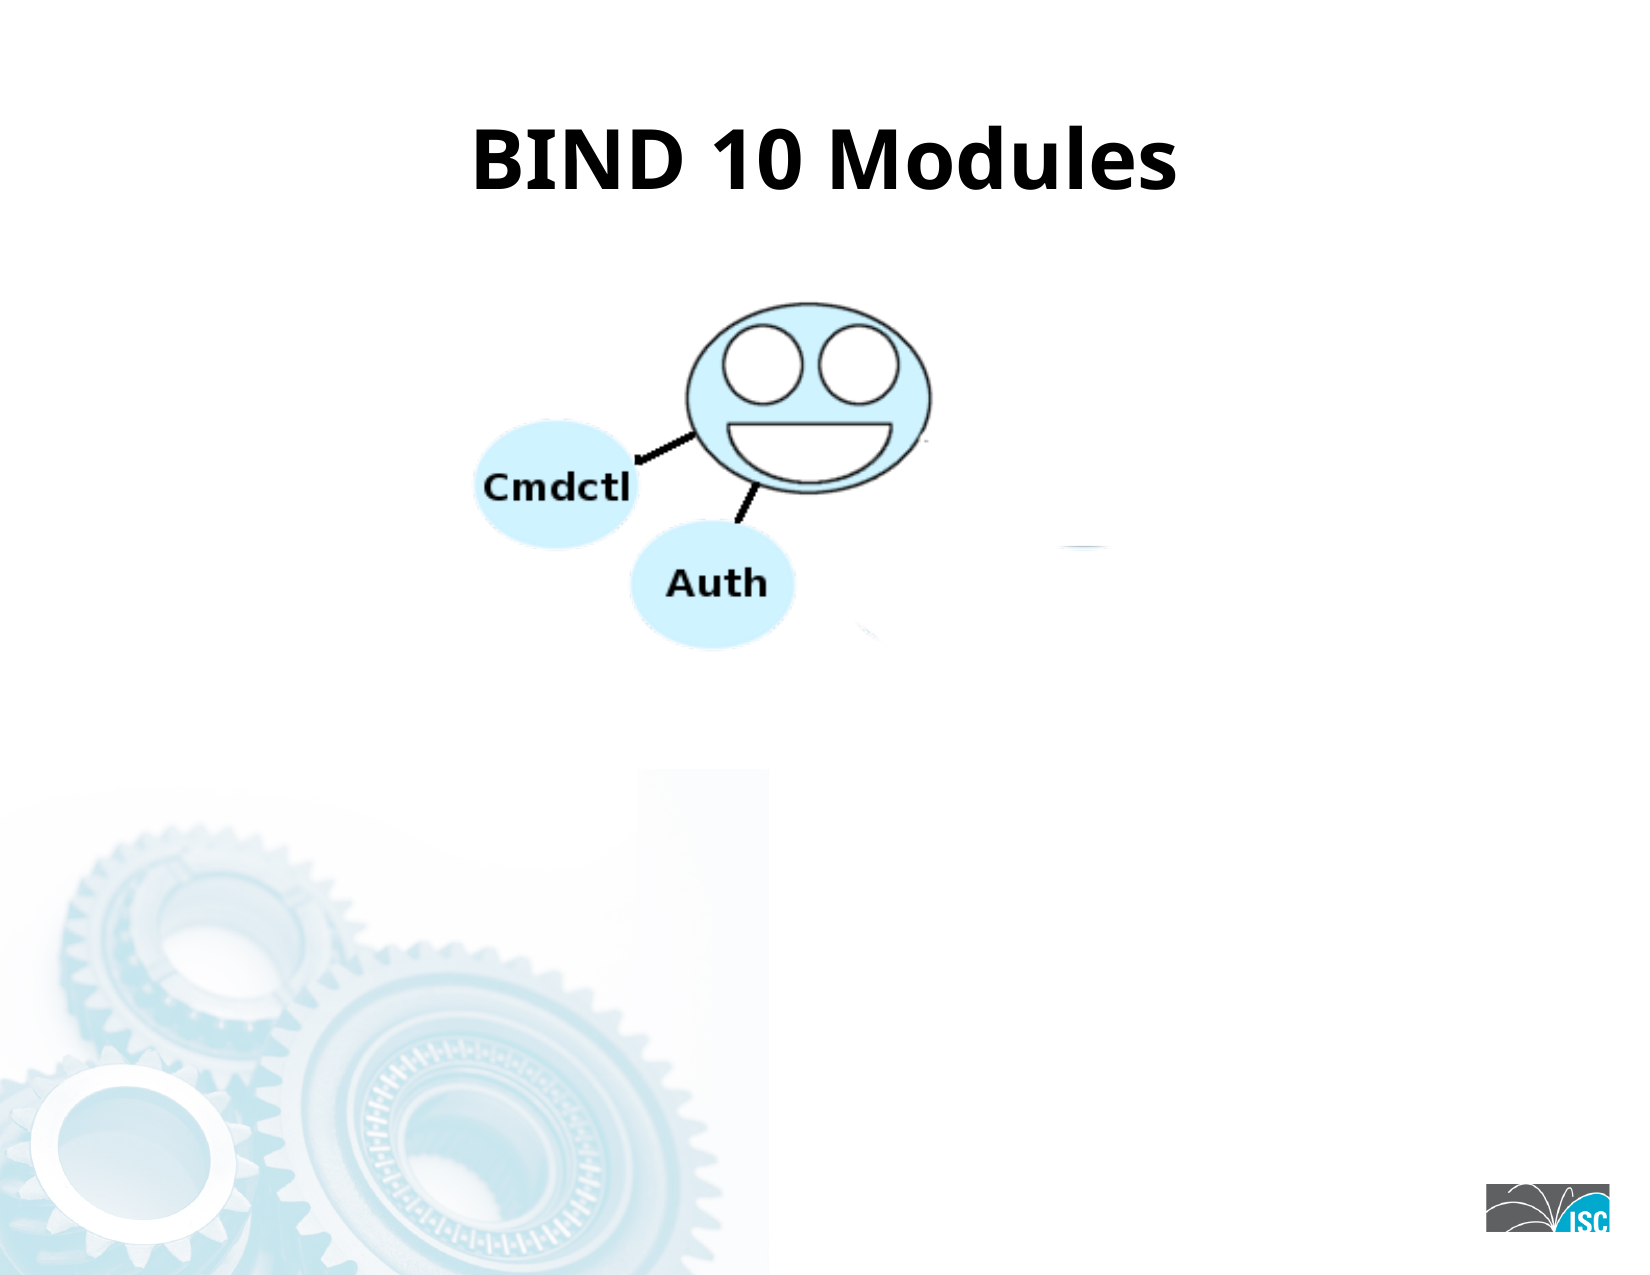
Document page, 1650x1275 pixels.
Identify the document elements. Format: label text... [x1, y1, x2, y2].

picture [0, 0, 1650, 1275]
title BIND 10 Modules [82, 35, 1568, 280]
